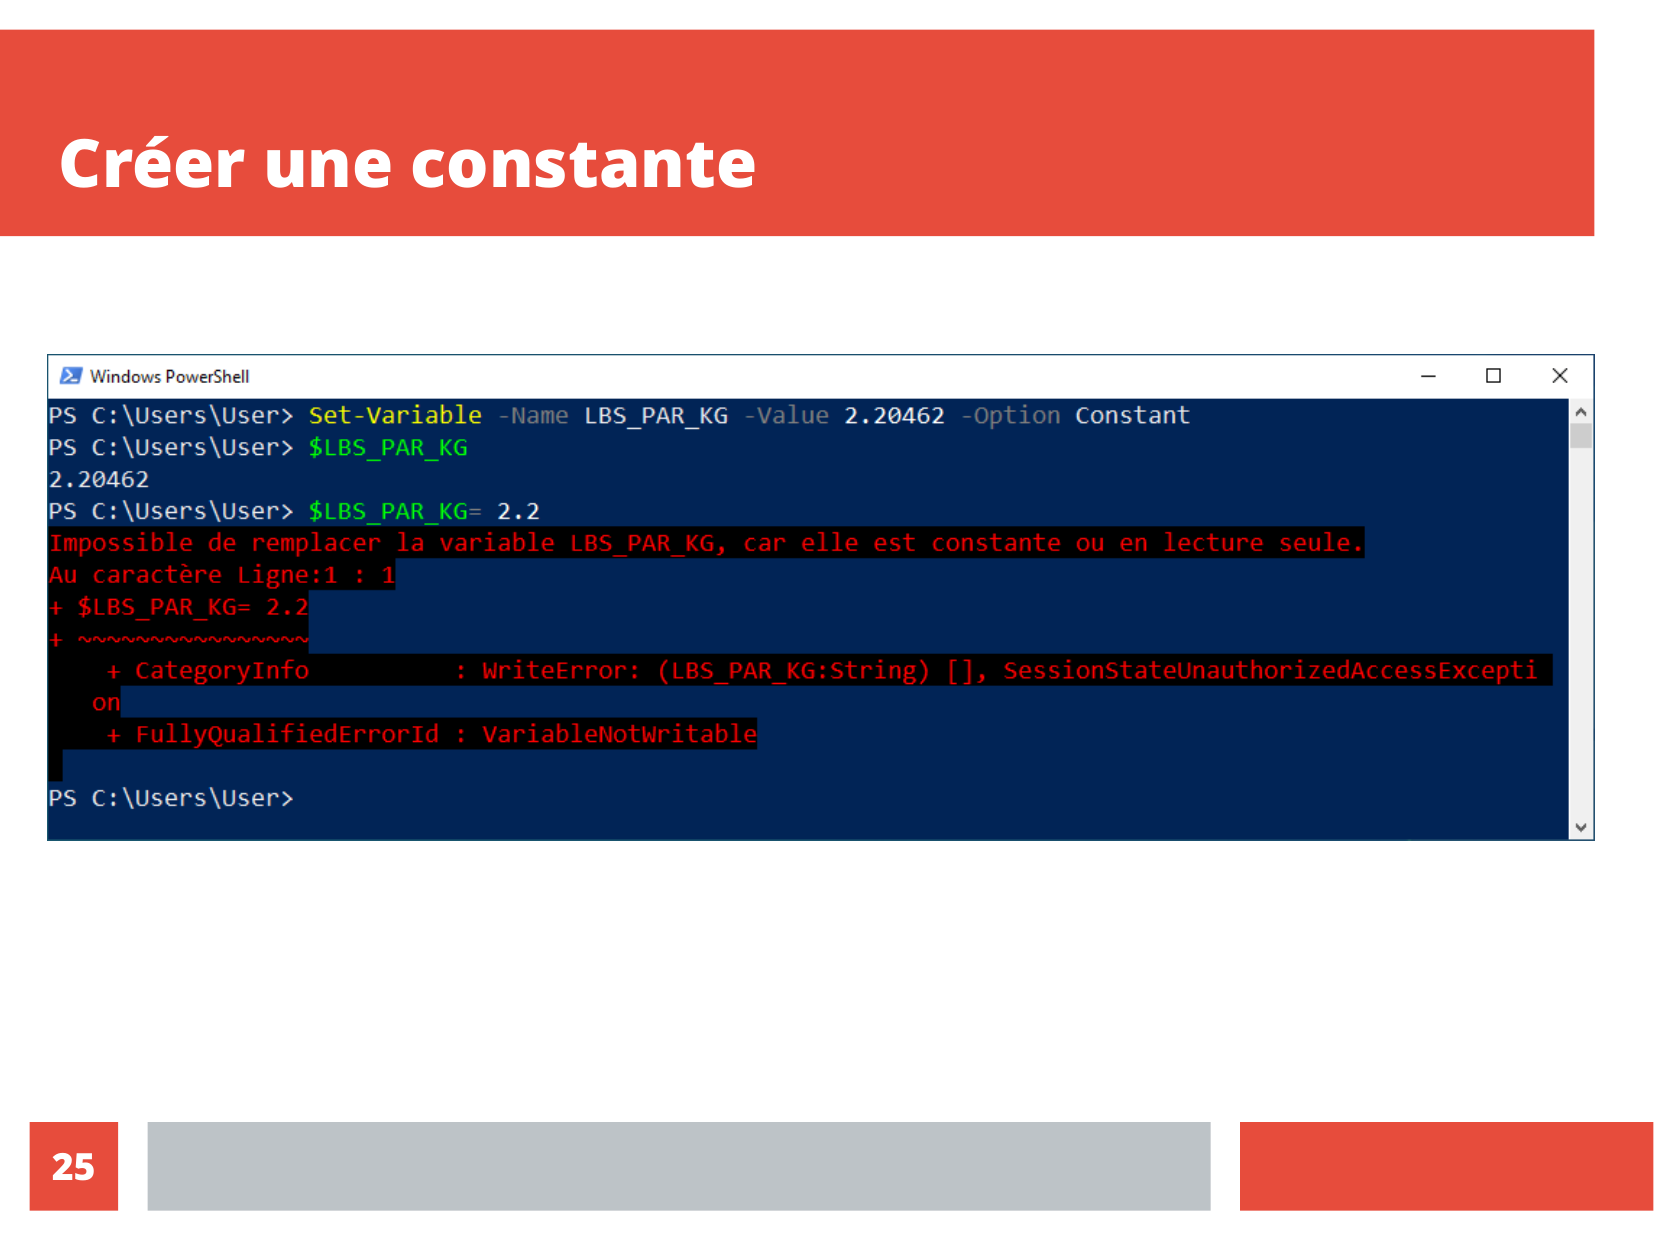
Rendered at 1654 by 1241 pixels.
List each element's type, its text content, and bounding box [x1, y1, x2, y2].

picture [47, 354, 1595, 841]
title Créer une constante [59, 59, 1595, 207]
